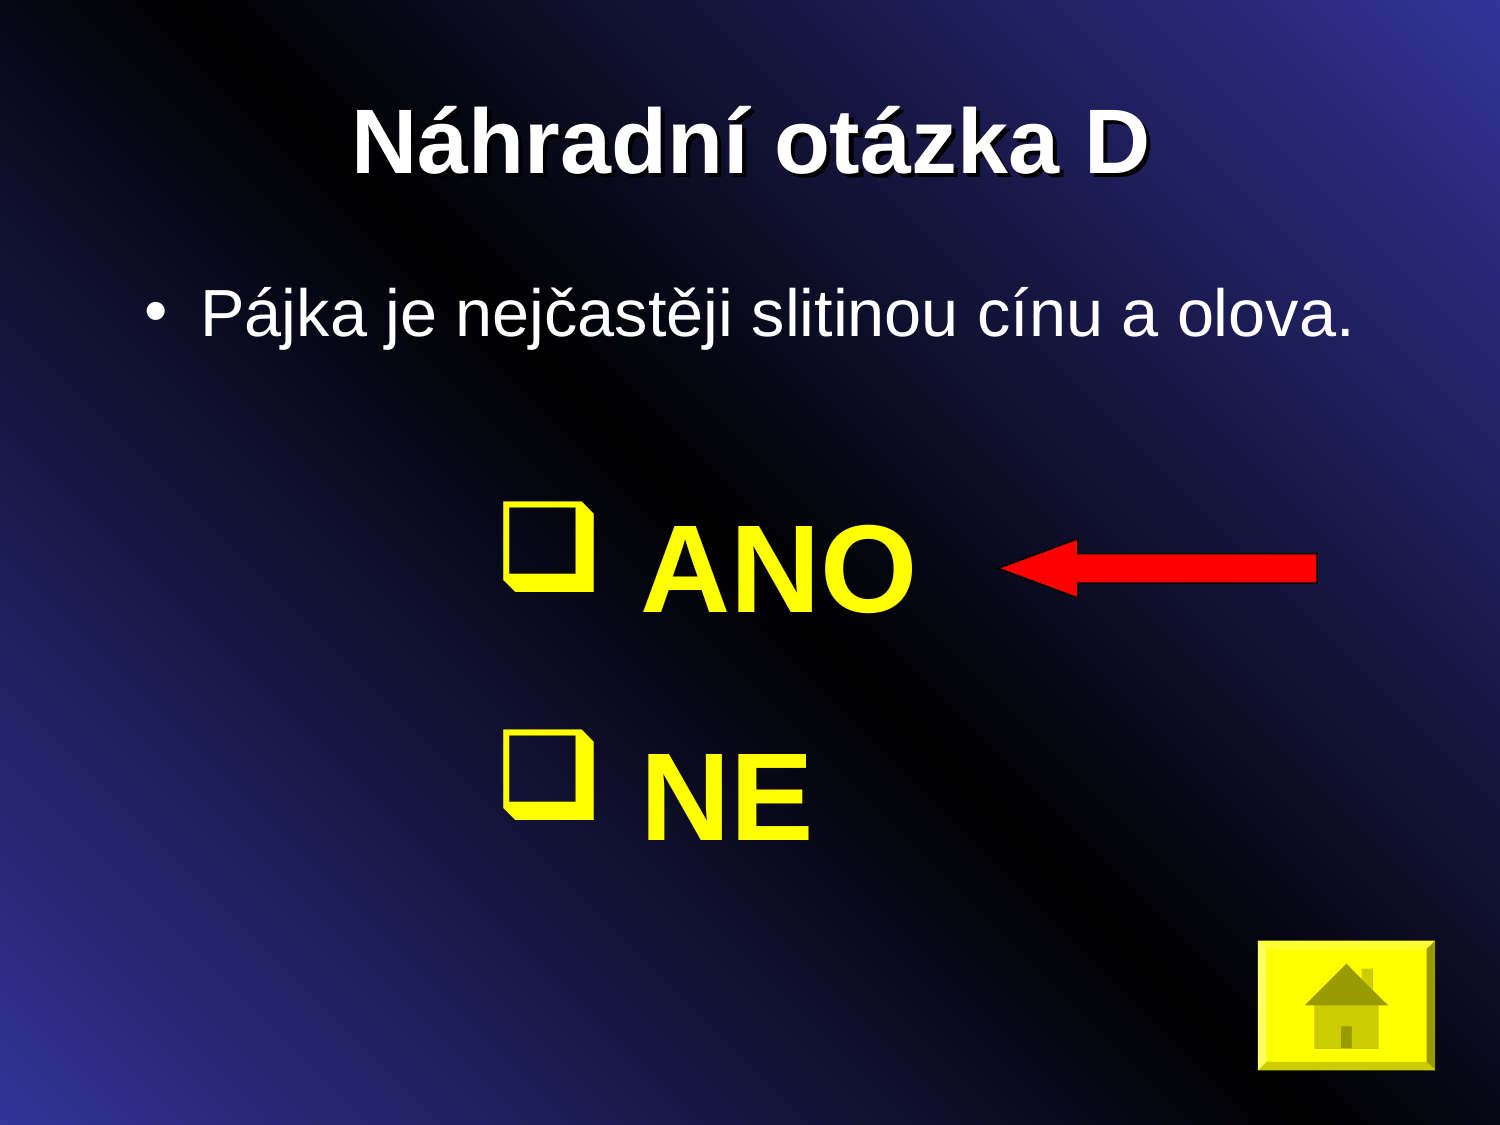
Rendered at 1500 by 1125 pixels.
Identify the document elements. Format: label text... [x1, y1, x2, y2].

text_box ANO NE [478, 479, 975, 874]
text_box [998, 538, 1318, 598]
title Náhradní otázka D [76, 42, 1427, 231]
list Pájka je nejčastěji slitinou cínu a olova. [75, 262, 1426, 362]
text_box [1259, 940, 1436, 1071]
